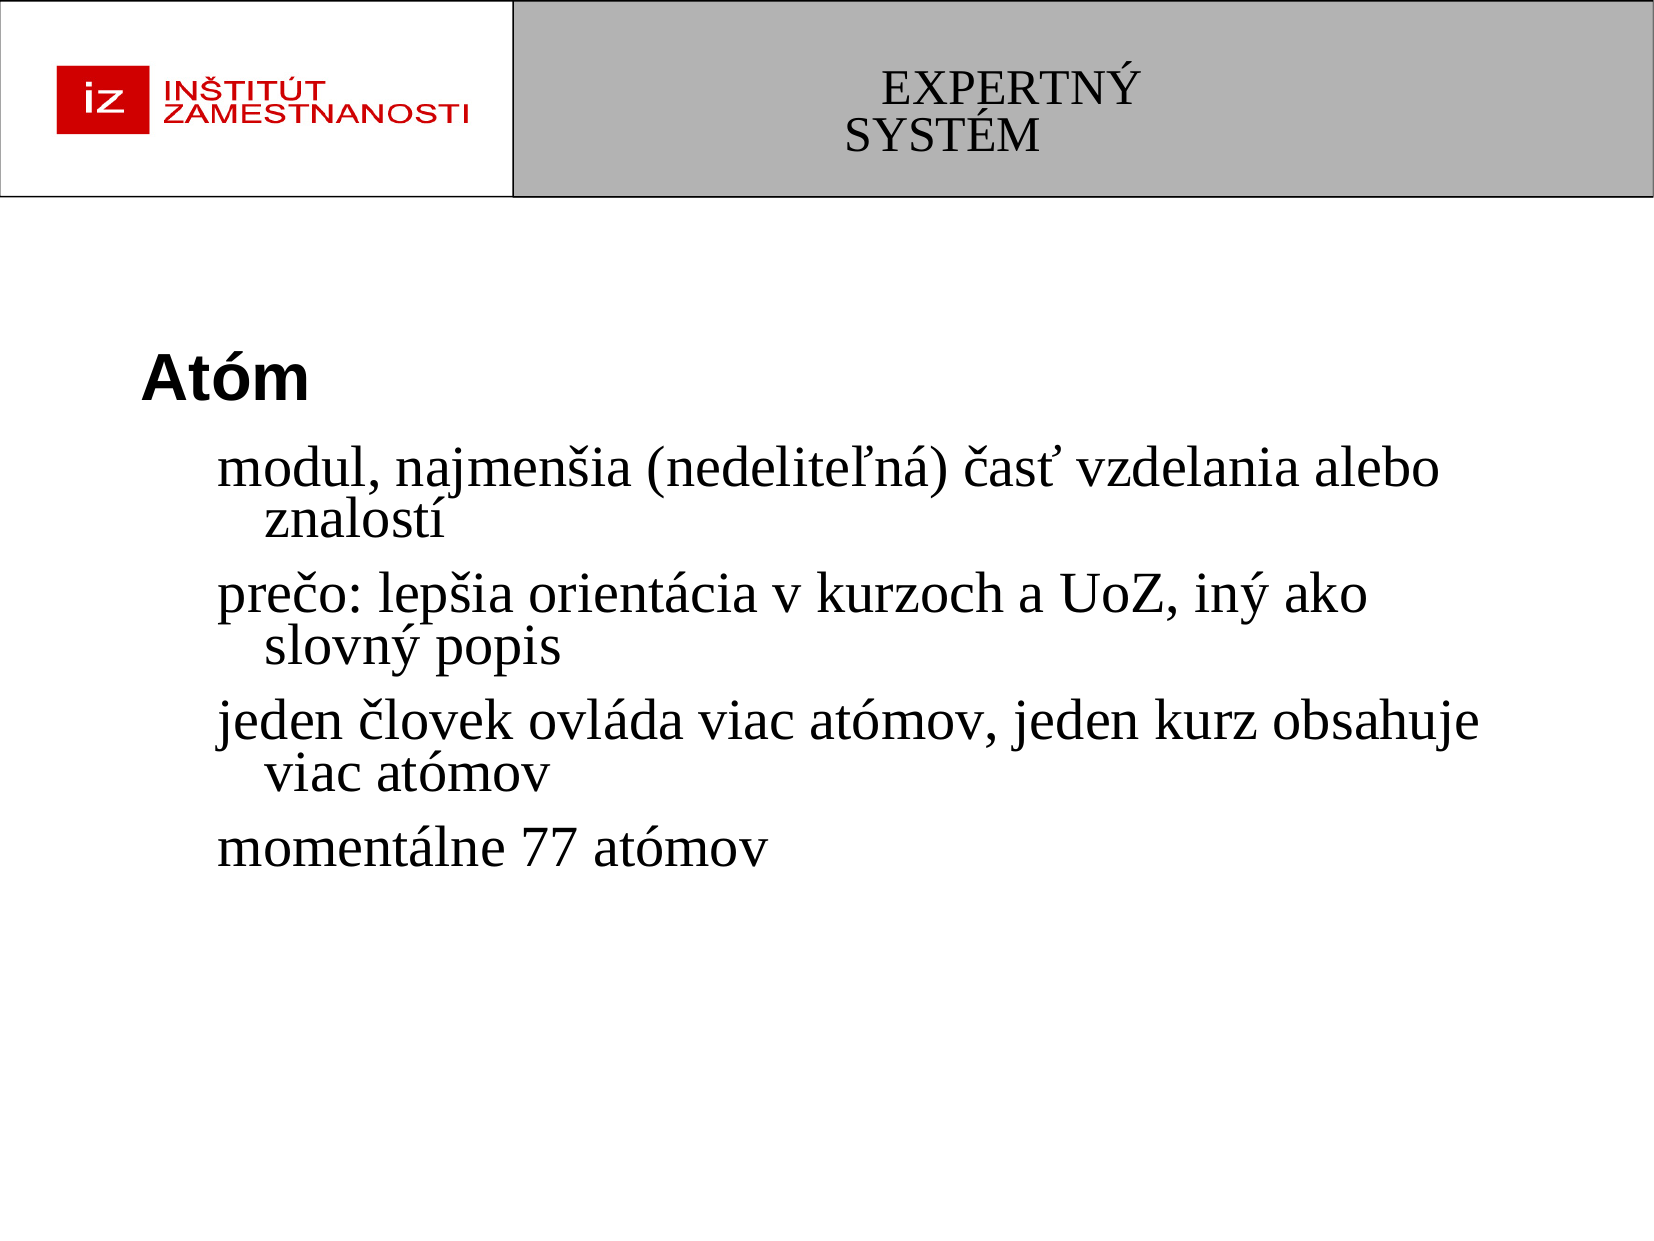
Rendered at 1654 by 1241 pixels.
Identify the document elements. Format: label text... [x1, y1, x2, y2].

picture [5, 6, 513, 190]
list Atóm modul, najmenšia (nedeliteľná) časť vzdelania alebo znalostí prečo: lepšia orientácia v kurzoch a UoZ, iný ako slovný popis jeden človek ovláda viac atómov, jeden kurz obsahuje viac atómov momentálne 77 atómov [123, 340, 1536, 1123]
text_box [0, 0, 1654, 197]
text_box EXPERTNÝ SYSTÉM [829, 59, 1359, 130]
